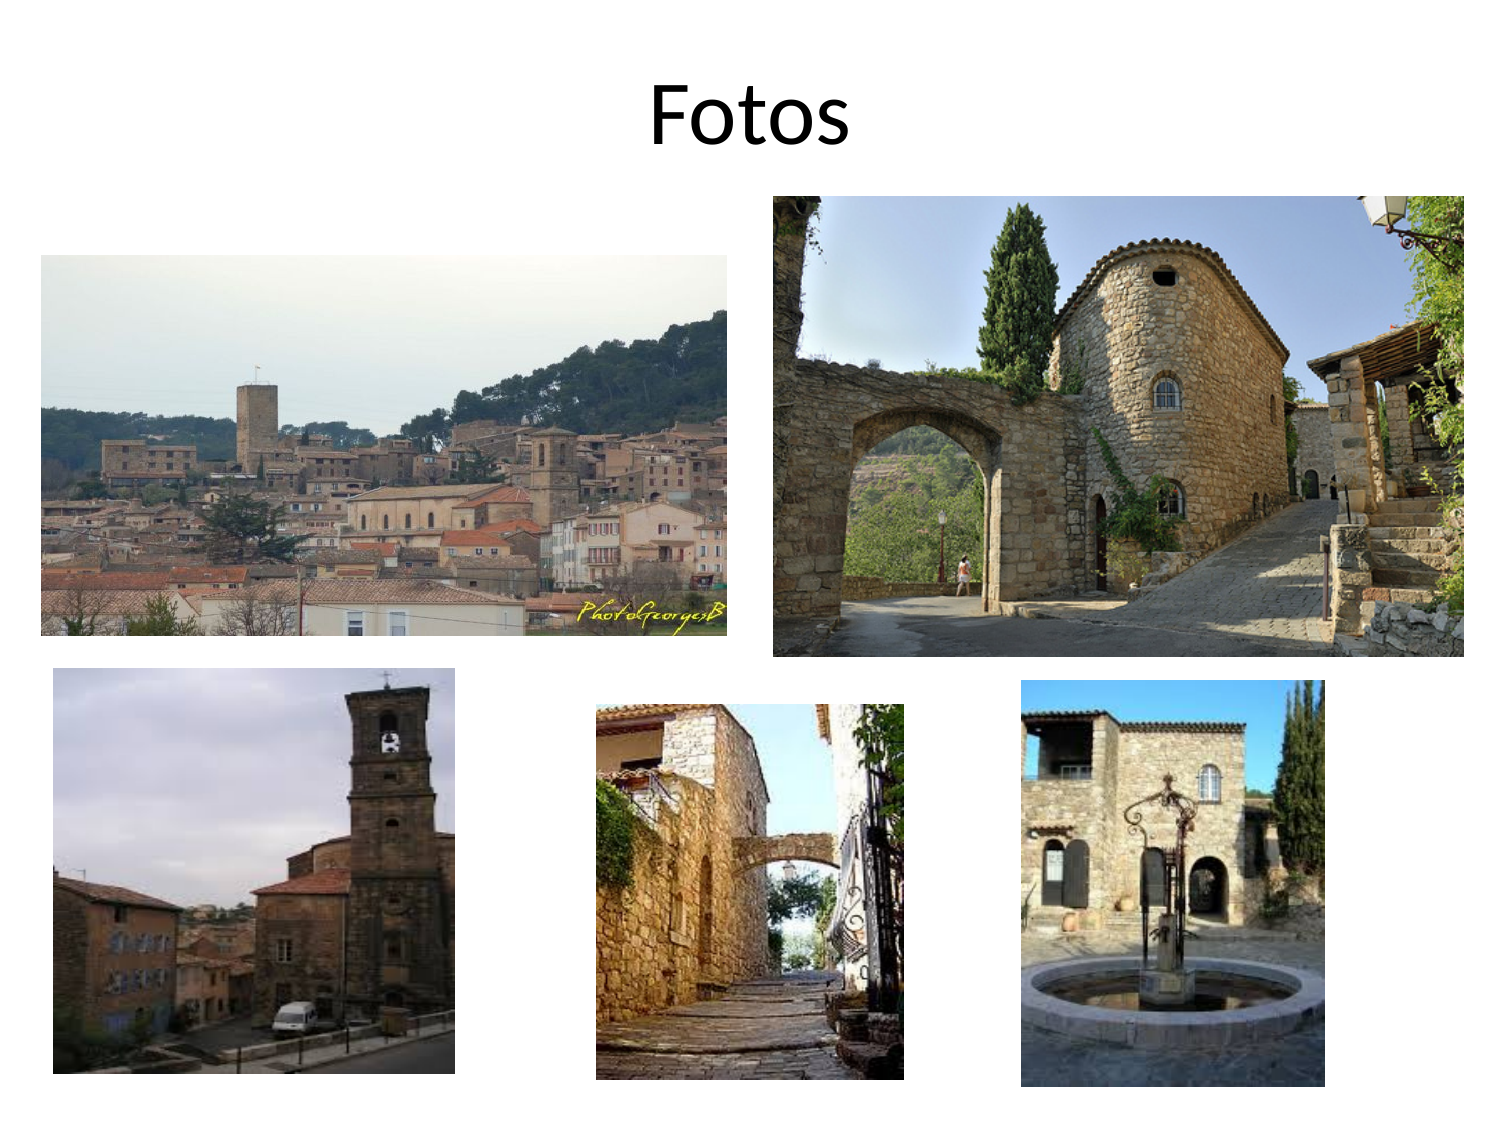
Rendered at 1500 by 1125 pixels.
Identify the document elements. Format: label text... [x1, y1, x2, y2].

picture [596, 704, 904, 1080]
picture [773, 196, 1464, 657]
picture [53, 668, 455, 1074]
picture [41, 255, 727, 636]
picture [1021, 680, 1325, 1087]
title Fotos [75, 45, 1425, 233]
